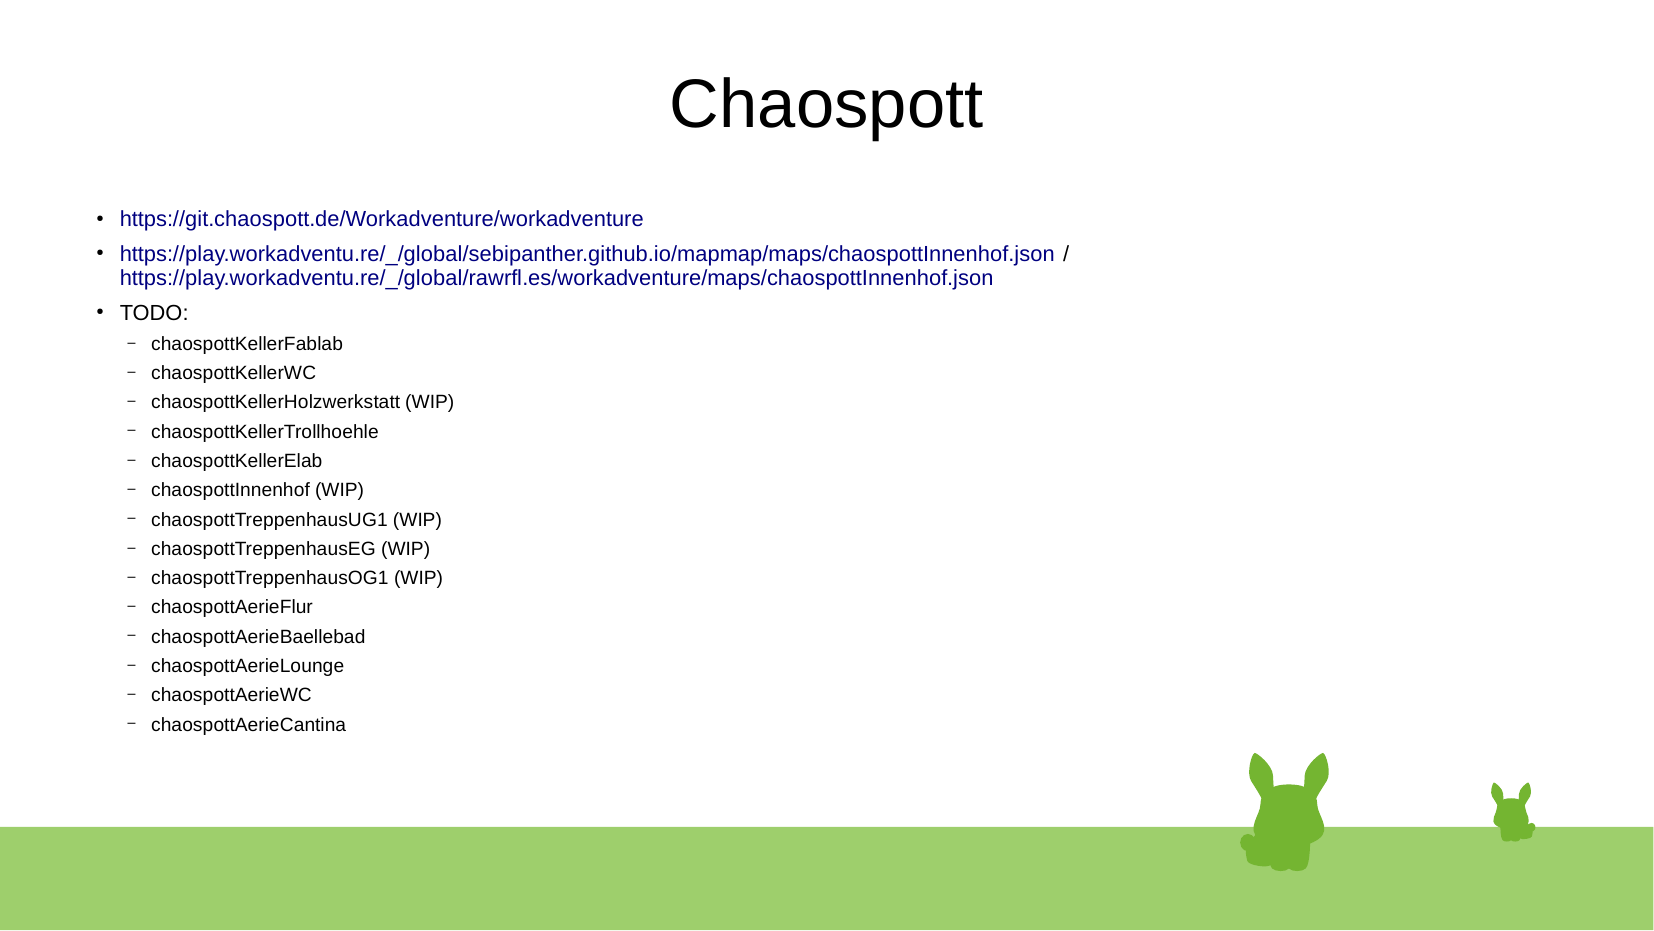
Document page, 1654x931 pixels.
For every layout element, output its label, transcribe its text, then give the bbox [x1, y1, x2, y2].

title Chaospott [88, 29, 1565, 178]
list https://git.chaospott.de/Workadventure/workadventure https://play.workadventu.re/_/global/sebipanther.github.io/mapmap/maps/chaospottInnenhof.json / https://play.workadventu.re/_/global/rawrfl.es/workadventure/maps/chaospottInnenhof.json TODO: chaospottKellerFablab chaospottKellerWC chaospottKellerHolzwerkstatt (WIP) chaospottKellerTrollhoehle chaospottKellerElab chaospottInnenhof (WIP) chaospottTreppenhausUG1 (WIP) chaospottTreppenhausEG (WIP) chaospottTreppenhausOG1 (WIP) chaospottAerieFlur chaospottAerieBaellebad chaospottAerieLounge chaospottAerieWC chaospottAerieCantina [88, 206, 1565, 739]
